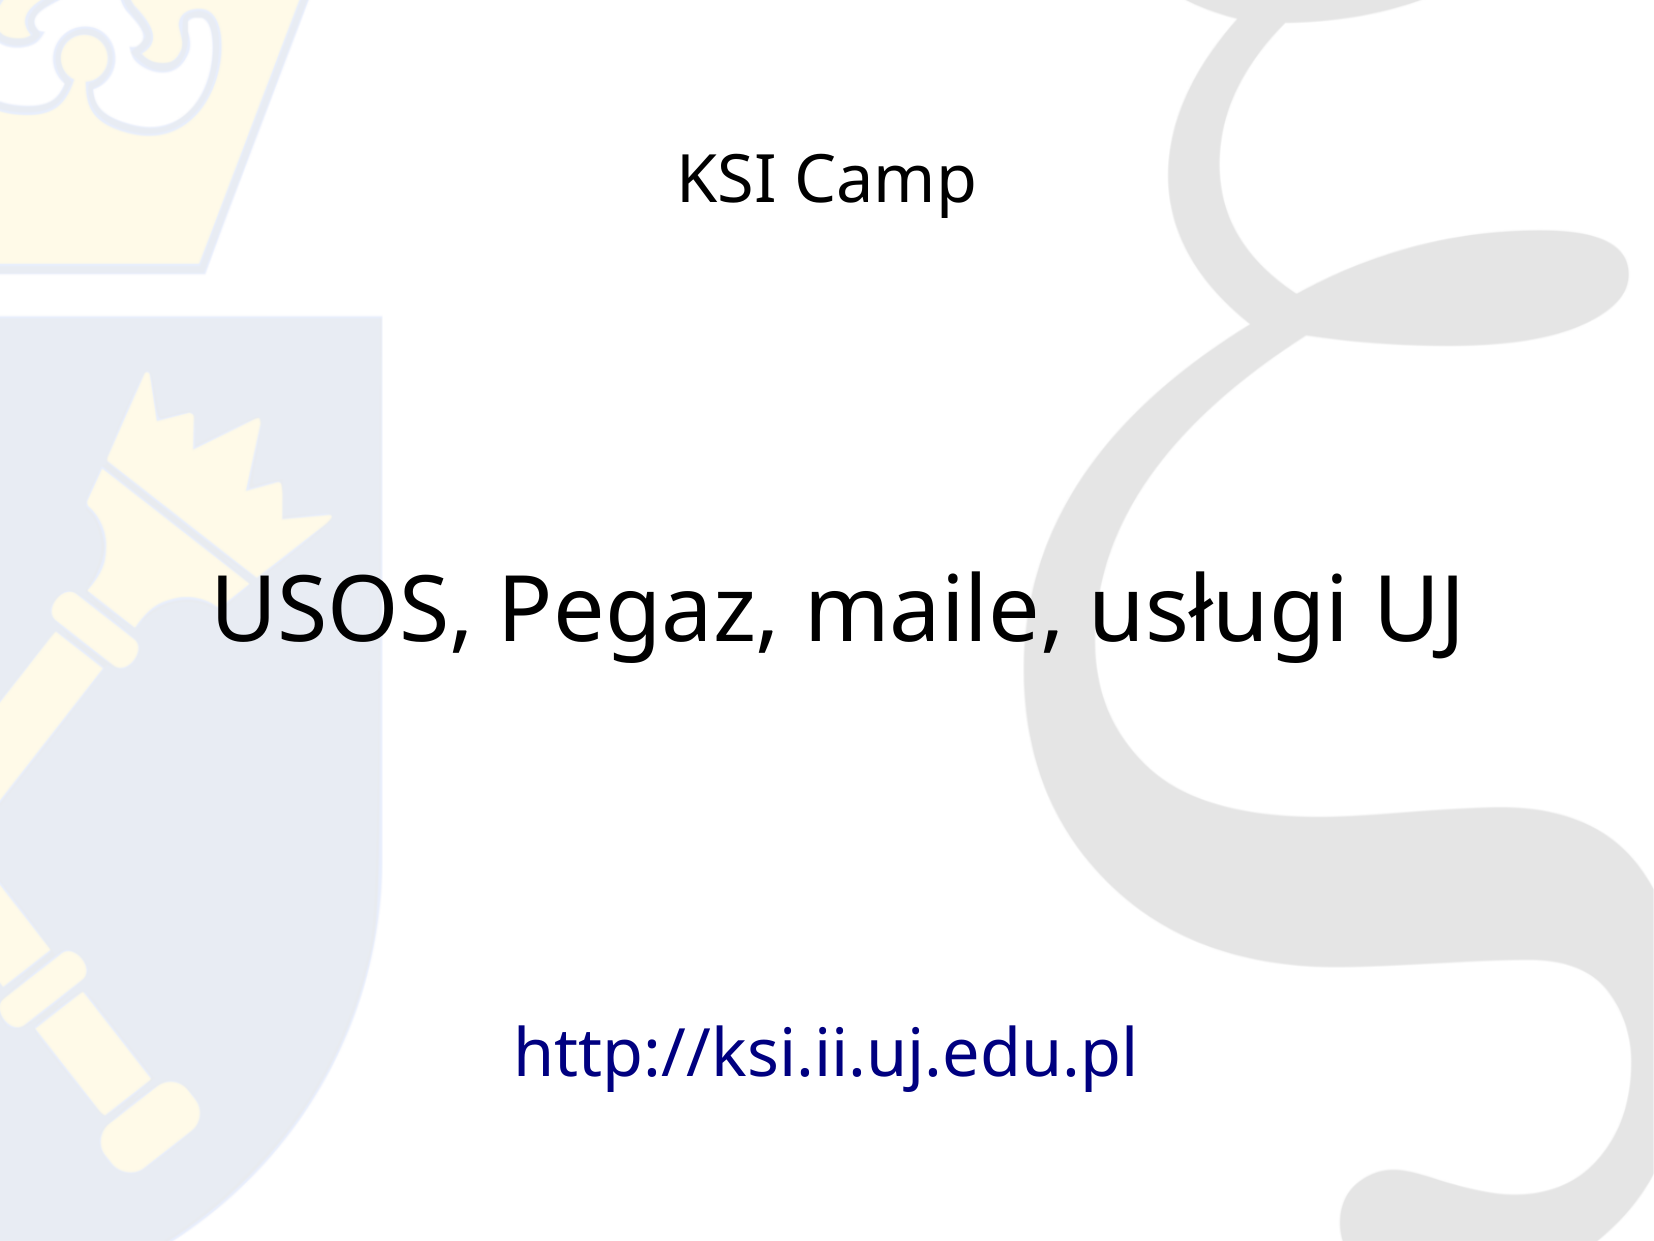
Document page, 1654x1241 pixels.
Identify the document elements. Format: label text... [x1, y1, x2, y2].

picture [0, 0, 1654, 1241]
text_box KSI Camp [82, 35, 1571, 318]
title USOS, Pegaz, maile, usługi UJ [47, 468, 1607, 745]
subtitle http://ksi.ii.uj.edu.pl [82, 909, 1571, 1192]
